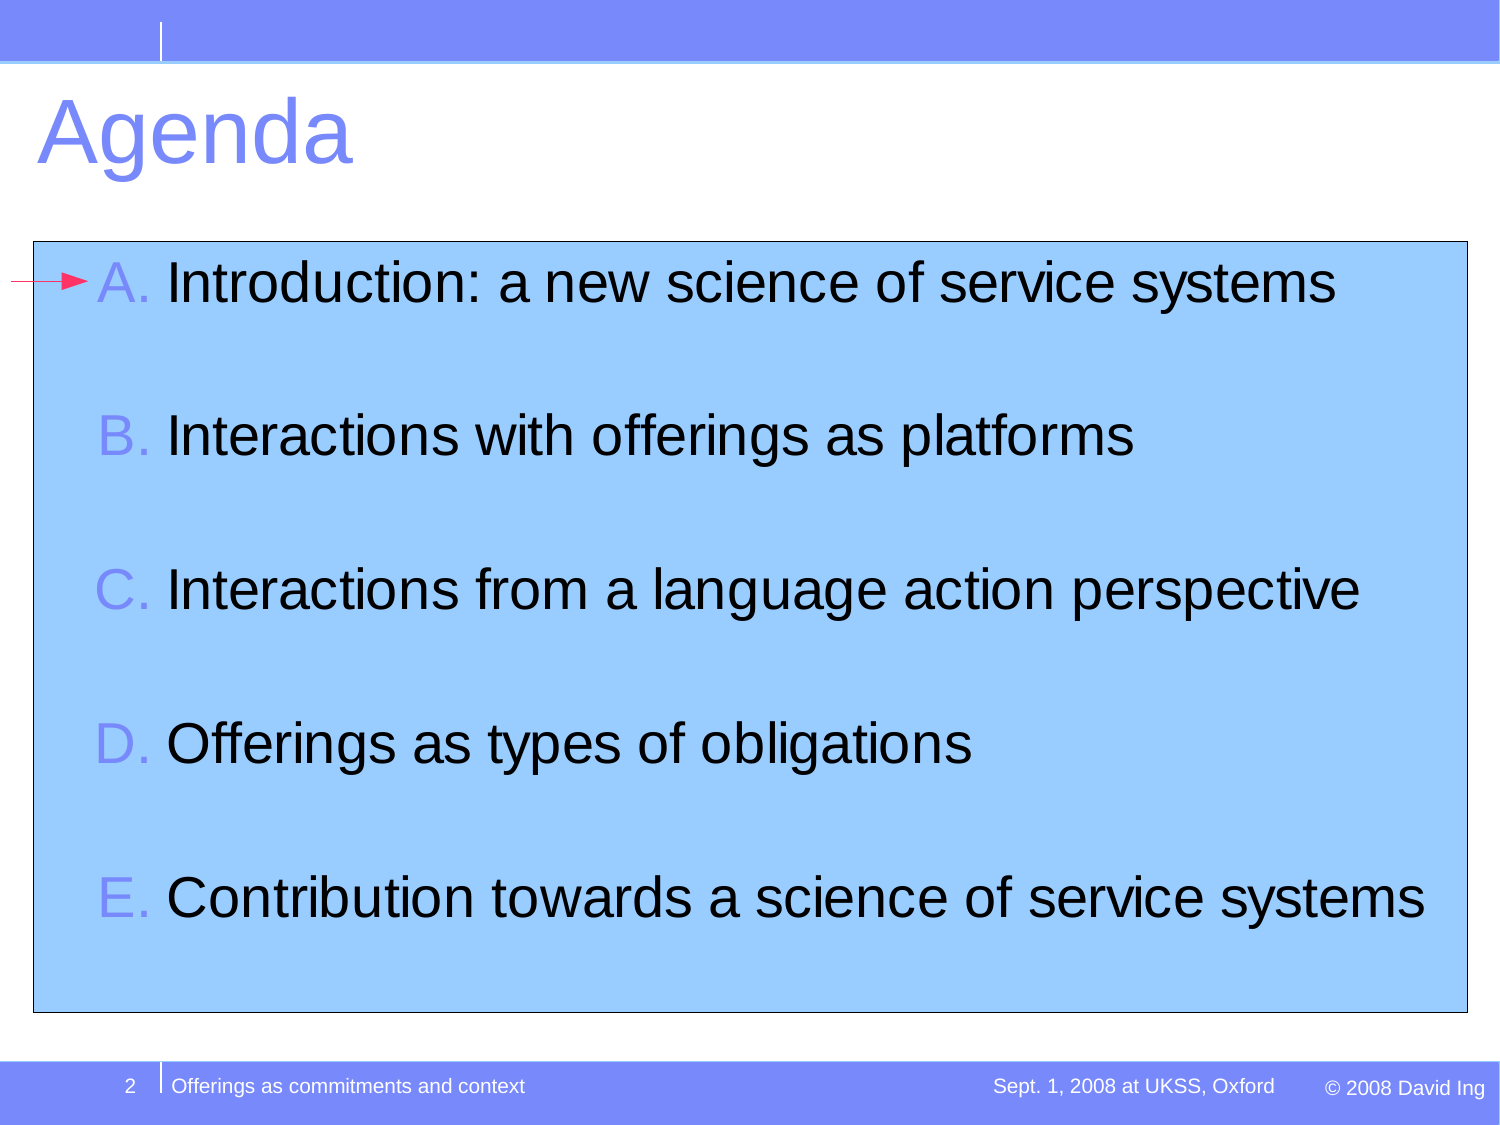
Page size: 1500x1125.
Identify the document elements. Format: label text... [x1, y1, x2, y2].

title Agenda [37, 90, 1463, 205]
chart [33, 241, 1468, 1013]
